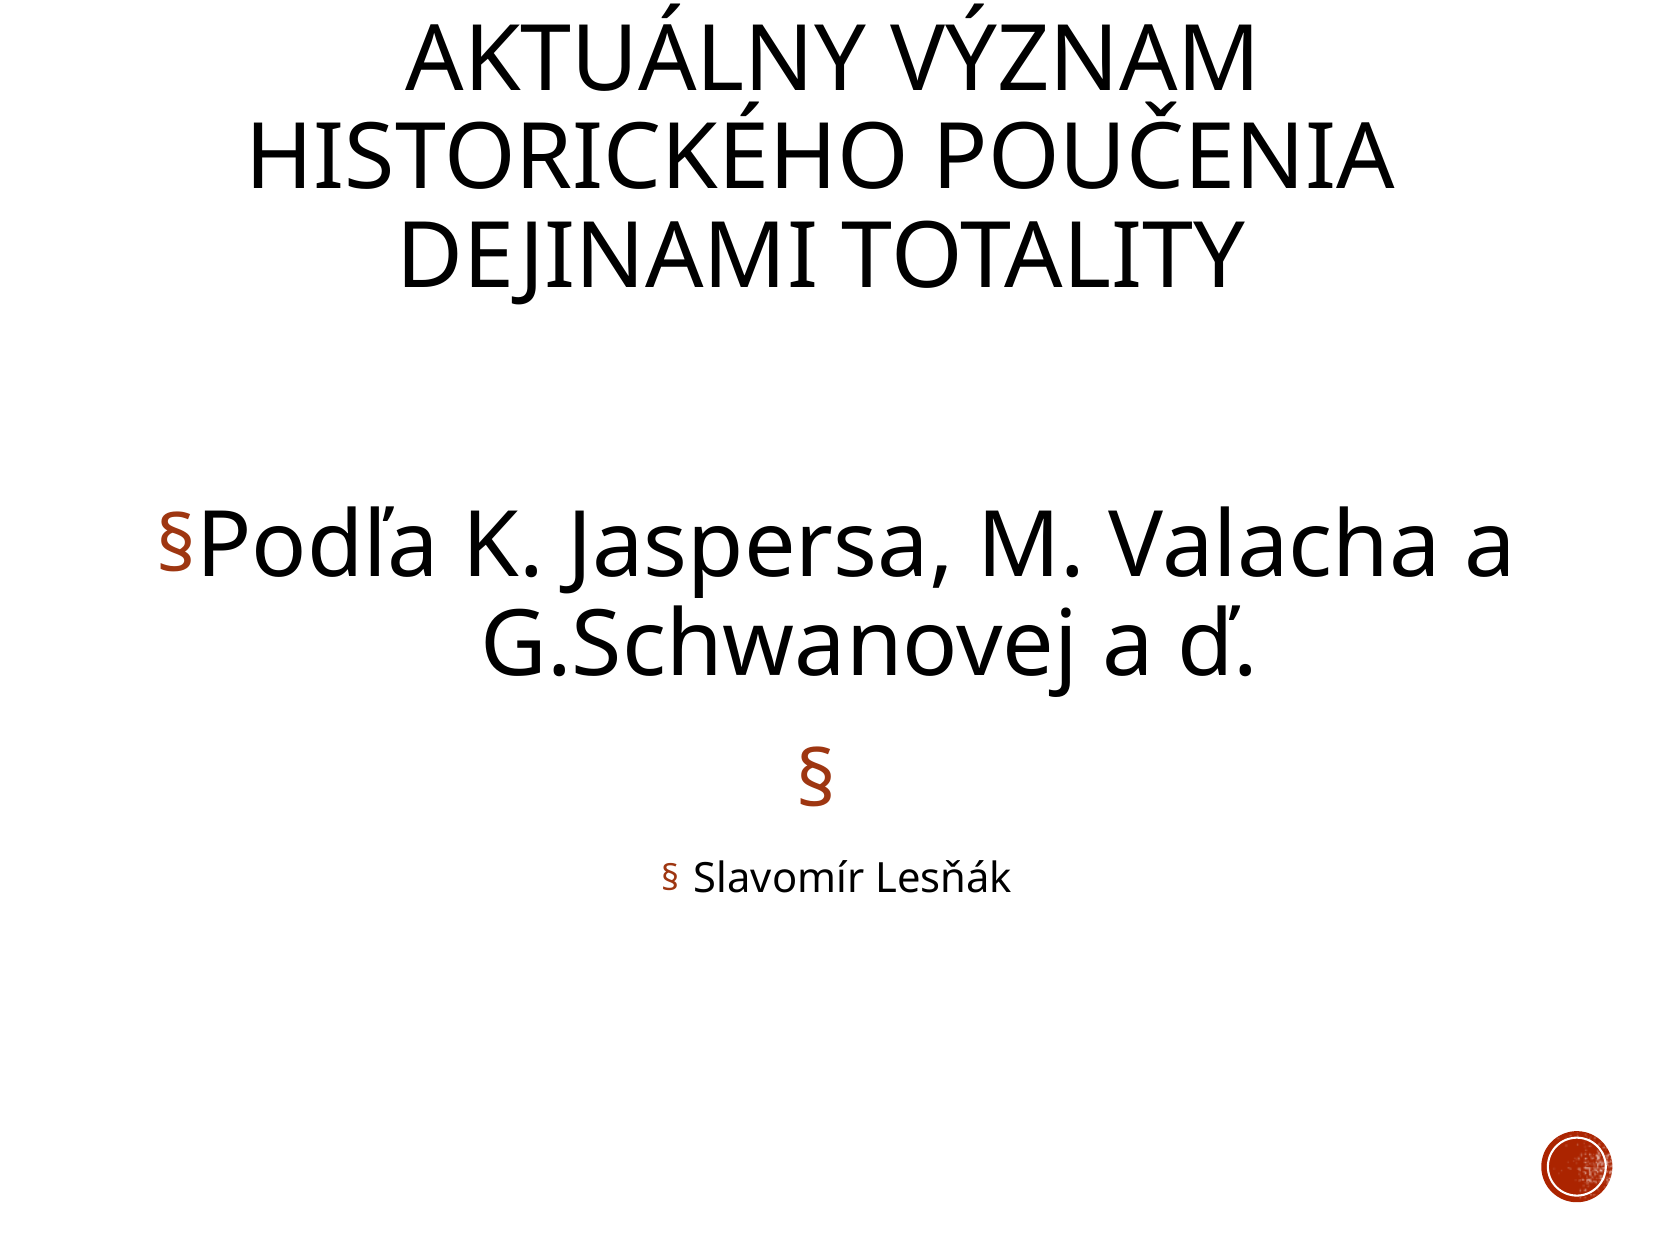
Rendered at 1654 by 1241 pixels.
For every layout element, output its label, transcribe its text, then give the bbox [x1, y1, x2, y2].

title Aktuálny význam historického poučenia dejinami totality [105, 51, 1537, 267]
subtitle Podľa K. Jaspersa, M. Valacha a G.Schwanovej a ď. Slavomír Lesňák [136, 491, 1538, 907]
